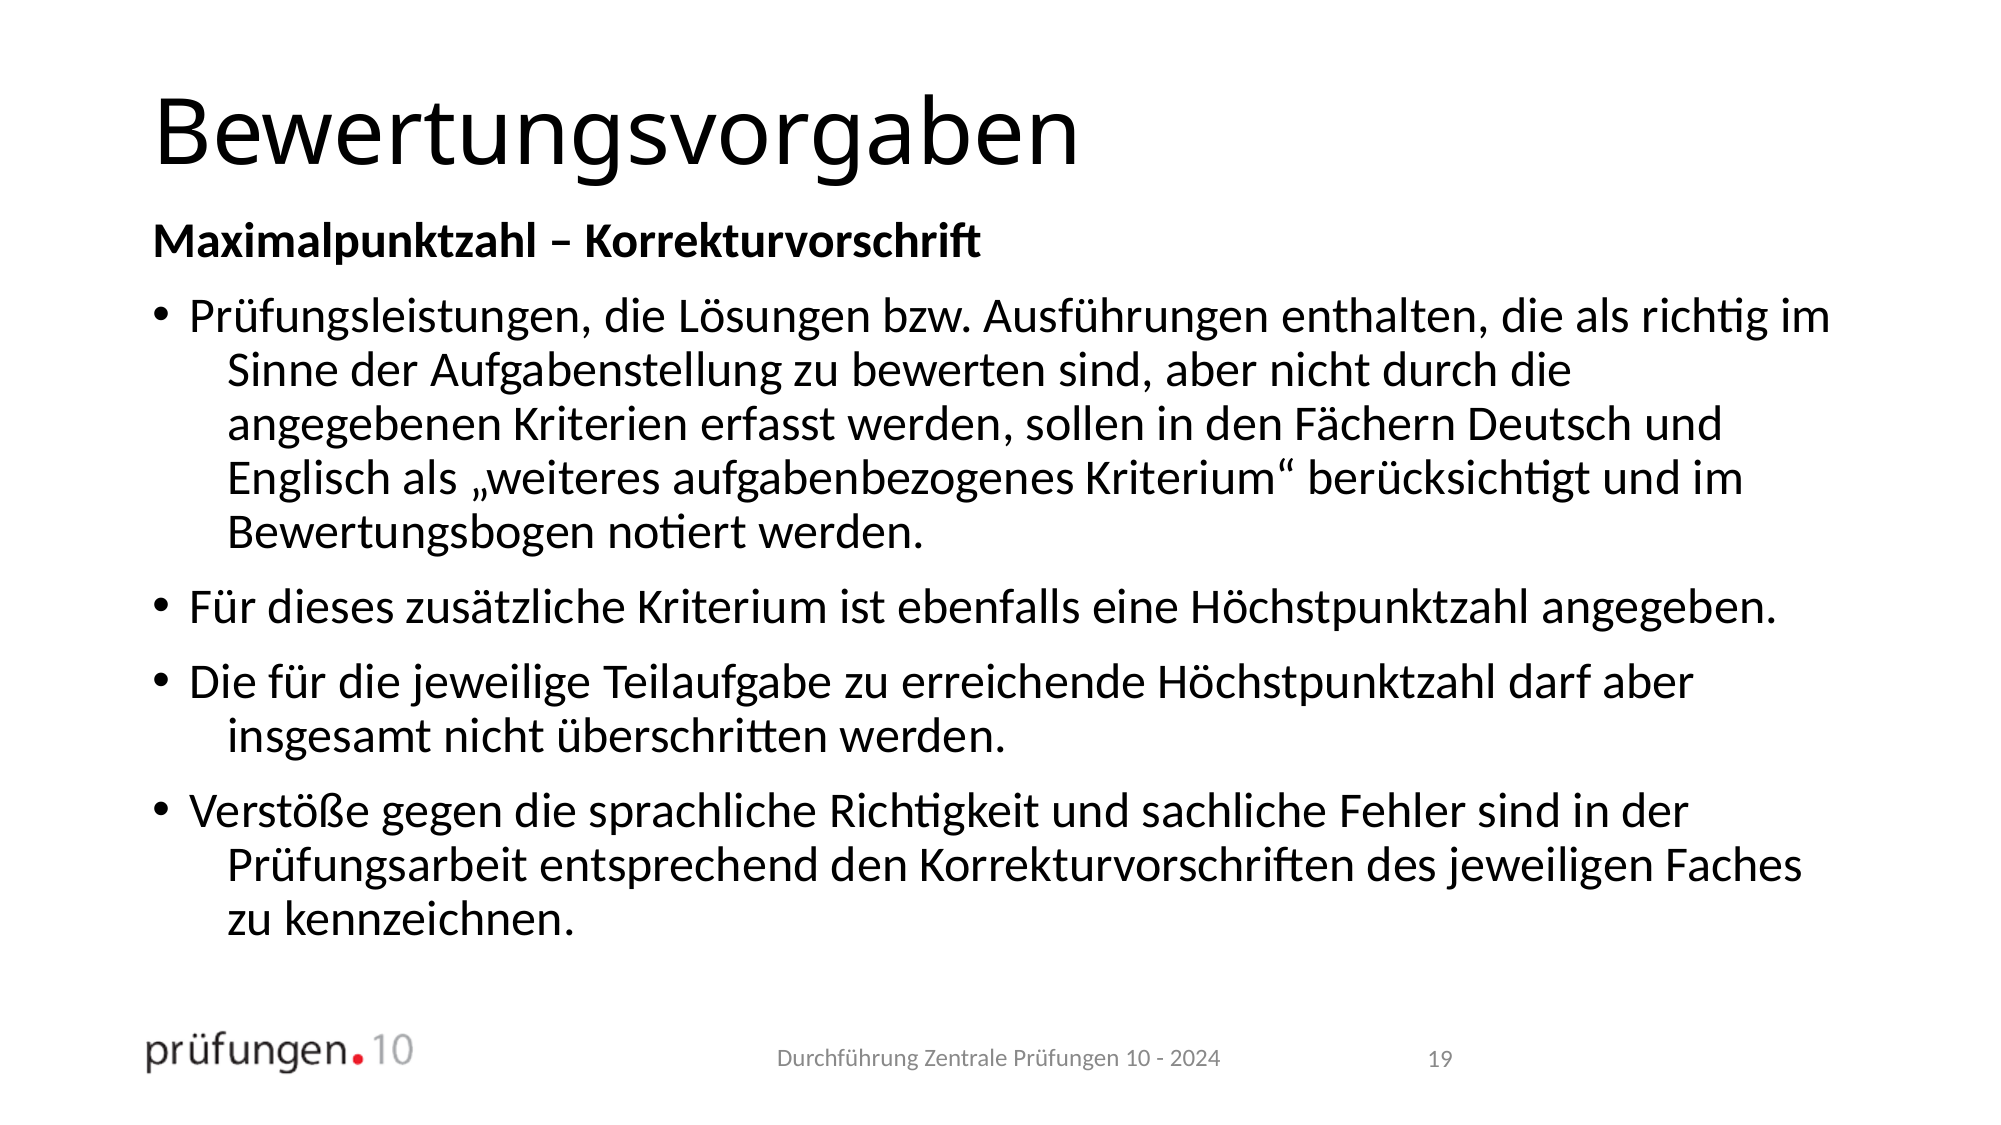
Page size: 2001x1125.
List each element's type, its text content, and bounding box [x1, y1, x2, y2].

title Bewertungsvorgaben [137, 77, 1863, 193]
list Maximalpunktzahl – Korrekturvorschrift Prüfungsleistungen, die Lösungen bzw. Ausführungen enthalten, die als richtig im Sinne der Aufgabenstellung zu bewerten sind, aber nicht durch die angegebenen Kriterien erfasst werden, sollen in den Fächern Deutsch und Englisch als „weiteres aufgabenbezogenes Kriterium“ berücksichtigt und im Bewertungsbogen notiert werden. Für dieses zusätzliche Kriterium ist ebenfalls eine Höchstpunktzahl angegeben. Die für die jeweilige Teilaufgabe zu erreichende Höchstpunktzahl darf aber insgesamt nicht überschritten werden. Verstöße gegen die sprachliche Richtigkeit und sachliche Fehler sind in der Prüfungsarbeit entsprechend den Korrekturvorschriften des jeweiligen Faches zu kennzeichnen. [137, 207, 1863, 1014]
text_box [1412, 1027, 1863, 1088]
